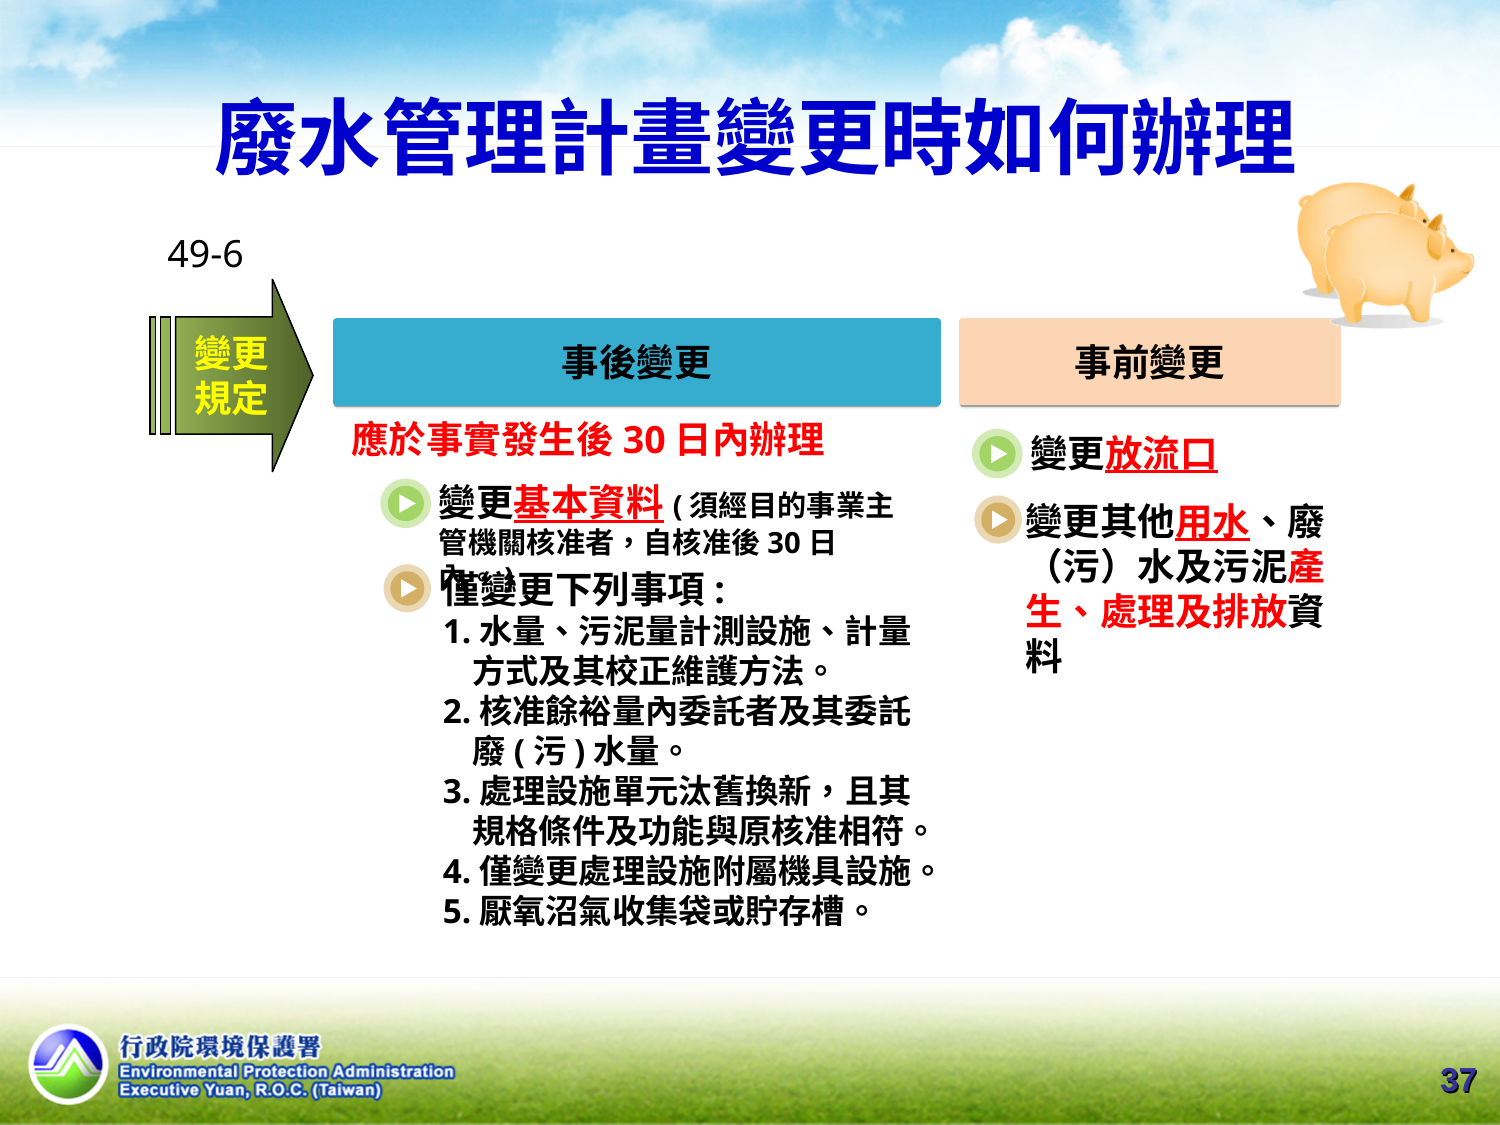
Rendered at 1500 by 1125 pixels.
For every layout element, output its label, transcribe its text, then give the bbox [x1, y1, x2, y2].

text_box 變更 規定 [175, 284, 314, 473]
text_box 變更其他用水、廢（污）水及污泥產生、處理及排放資料 [1010, 490, 1364, 686]
text_box 廢水管理計畫變更時如何辦理 [135, 78, 1377, 195]
text_box [383, 564, 428, 613]
text_box [972, 428, 1015, 479]
text_box 事後變更 [336, 321, 938, 402]
text_box 變更放流口 [1015, 422, 1338, 482]
text_box 49-6 [152, 222, 425, 284]
text_box 僅變更下列事項: 1.水量、污泥量計測設施、計量方式及其校正維護方法。 2.核准餘裕量內委託者及其委託廢(污)水量。 3.處理設施單元汰舊換新，且其規格條件及功能與原核准相符。 4.僅變更處理設施附屬機具設施。 5.厭氧沼氣收集袋或貯存槽。 [428, 558, 939, 938]
text_box 應於事實發生後30日內辦理 [336, 409, 938, 469]
text_box 變更基本資料(須經目的事業主管機關核准者，自核准後30日內。) [424, 472, 915, 575]
text_box 事前變更 [962, 321, 1338, 402]
text_box 變更 規定 [150, 316, 156, 435]
picture [1285, 172, 1487, 338]
text_box [974, 495, 1010, 544]
text_box [380, 478, 424, 528]
text_box 變更 規定 [160, 316, 171, 435]
